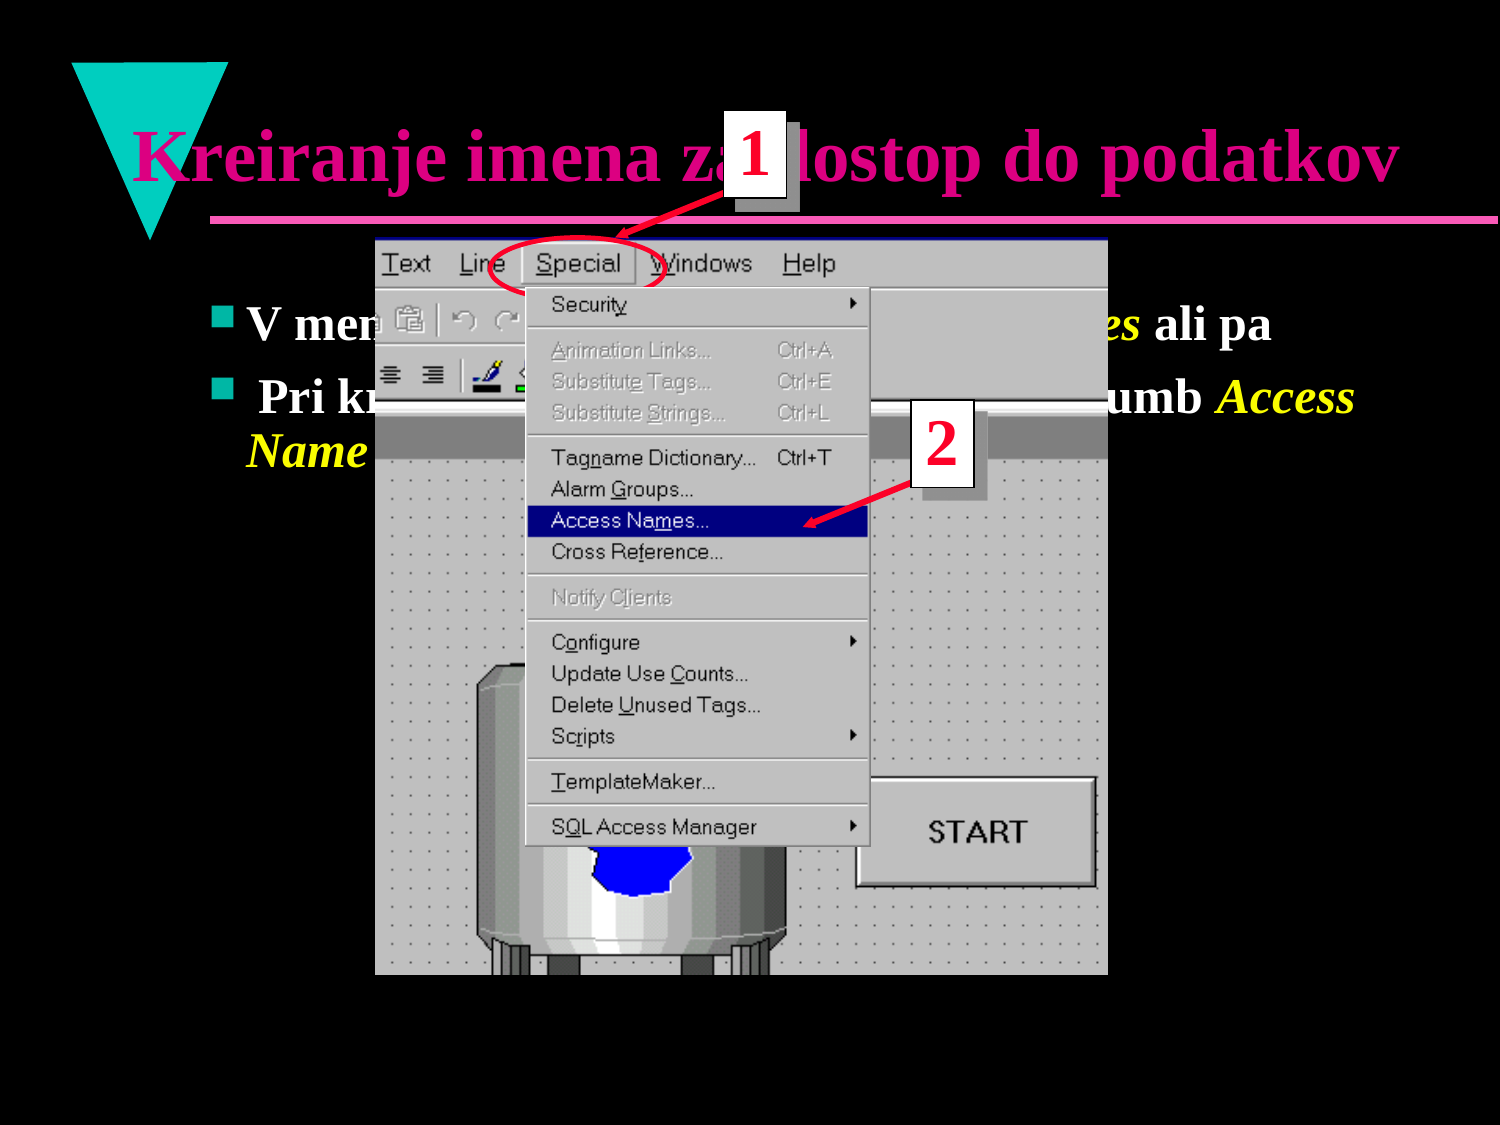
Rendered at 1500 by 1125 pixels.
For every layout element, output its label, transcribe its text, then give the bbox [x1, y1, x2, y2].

text_box 2 [910, 399, 974, 488]
text_box 1 [723, 110, 787, 198]
list V meniju izberemo: Special/Access Names ali pa Pri kreiranju spremenljivke izberemo gumb Access Name [118, 289, 375, 963]
title Kreiranje imena za dostop do podatkov [117, 63, 1500, 251]
chart [375, 237, 1108, 976]
list V meniju izberemo: Special/Access Names ali pa Pri kreiranju spremenljivke izberemo gumb Access Name [1108, 289, 1498, 963]
